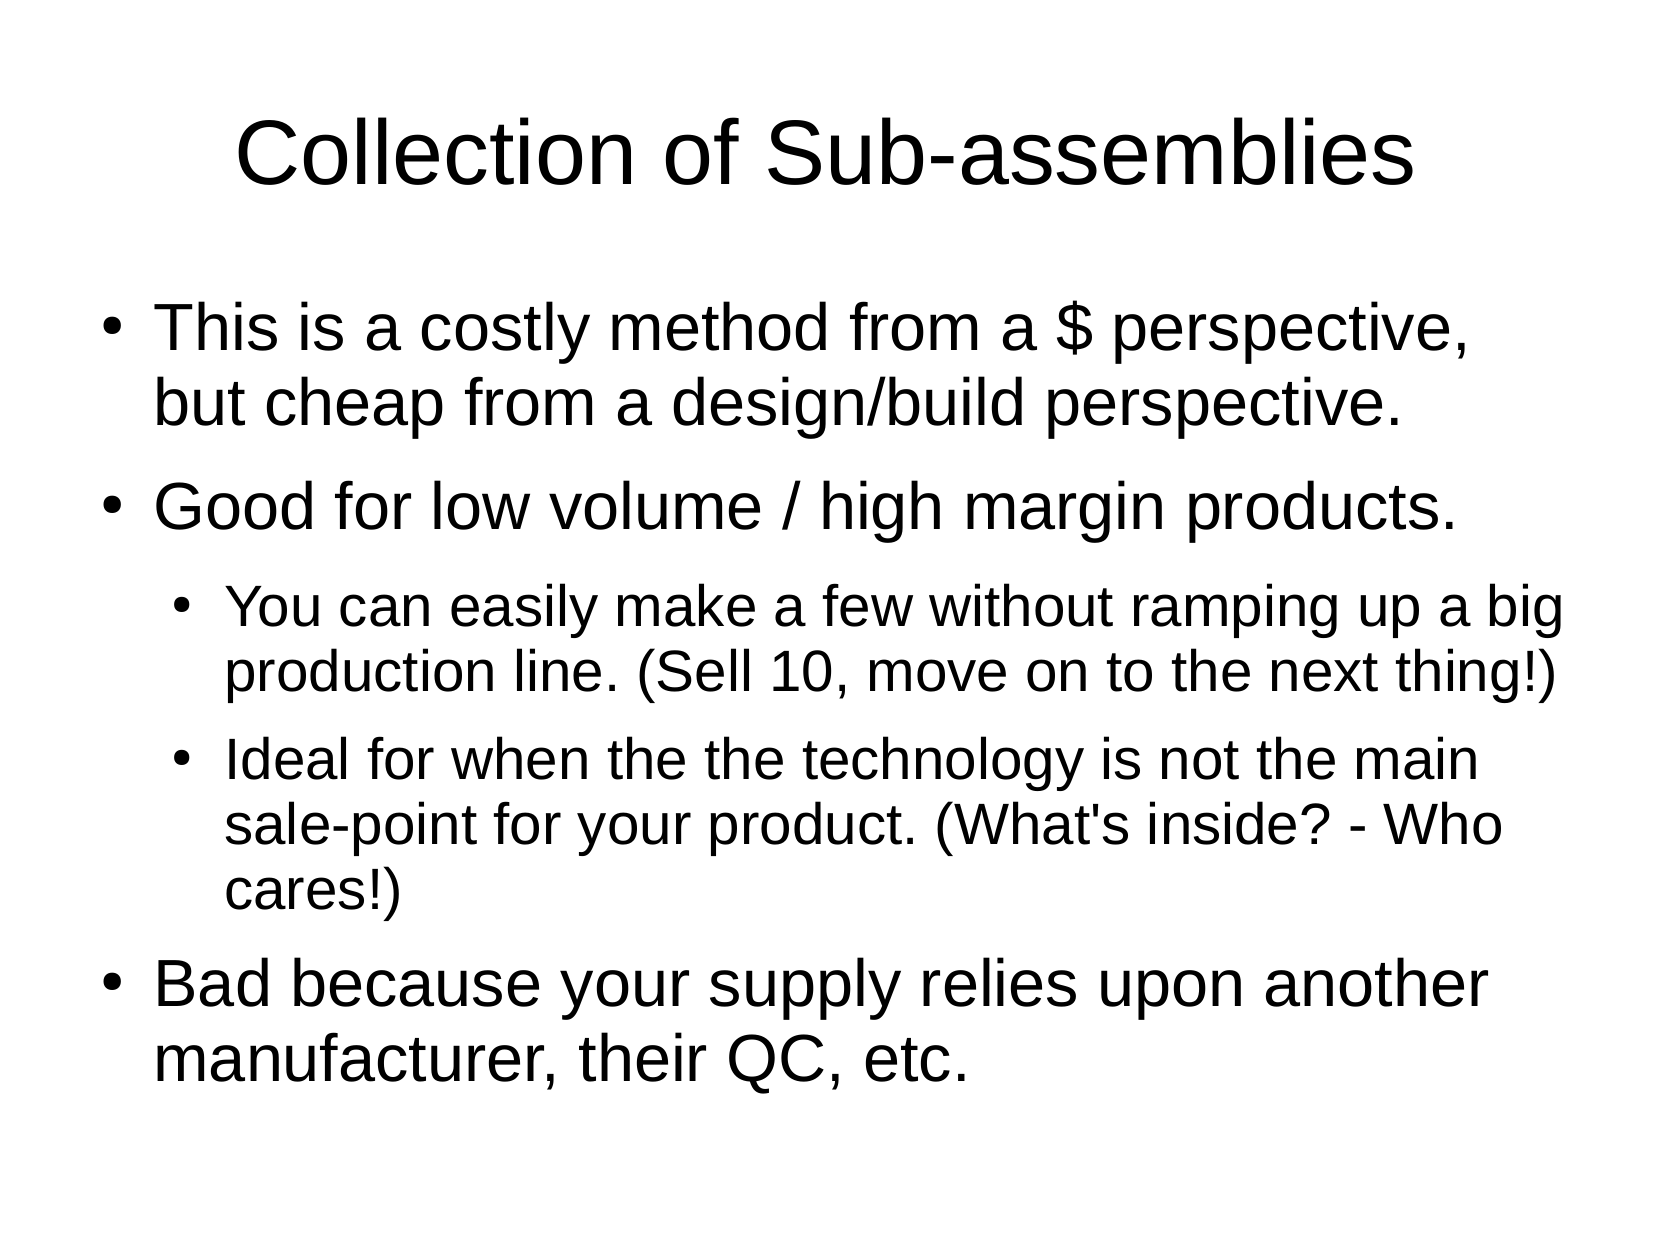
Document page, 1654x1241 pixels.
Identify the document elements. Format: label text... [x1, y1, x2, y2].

title Collection of Sub-assemblies [82, 49, 1571, 257]
list This is a costly method from a $ perspective, but cheap from a design/build perspective. Good for low volume / high margin products. You can easily make a few without ramping up a big production line. (Sell 10, move on to the next thing!) Ideal for when the the technology is not the main sale-point for your product. (What's inside? - Who cares!) Bad because your supply relies upon another manufacturer, their QC, etc. [82, 290, 1571, 1109]
